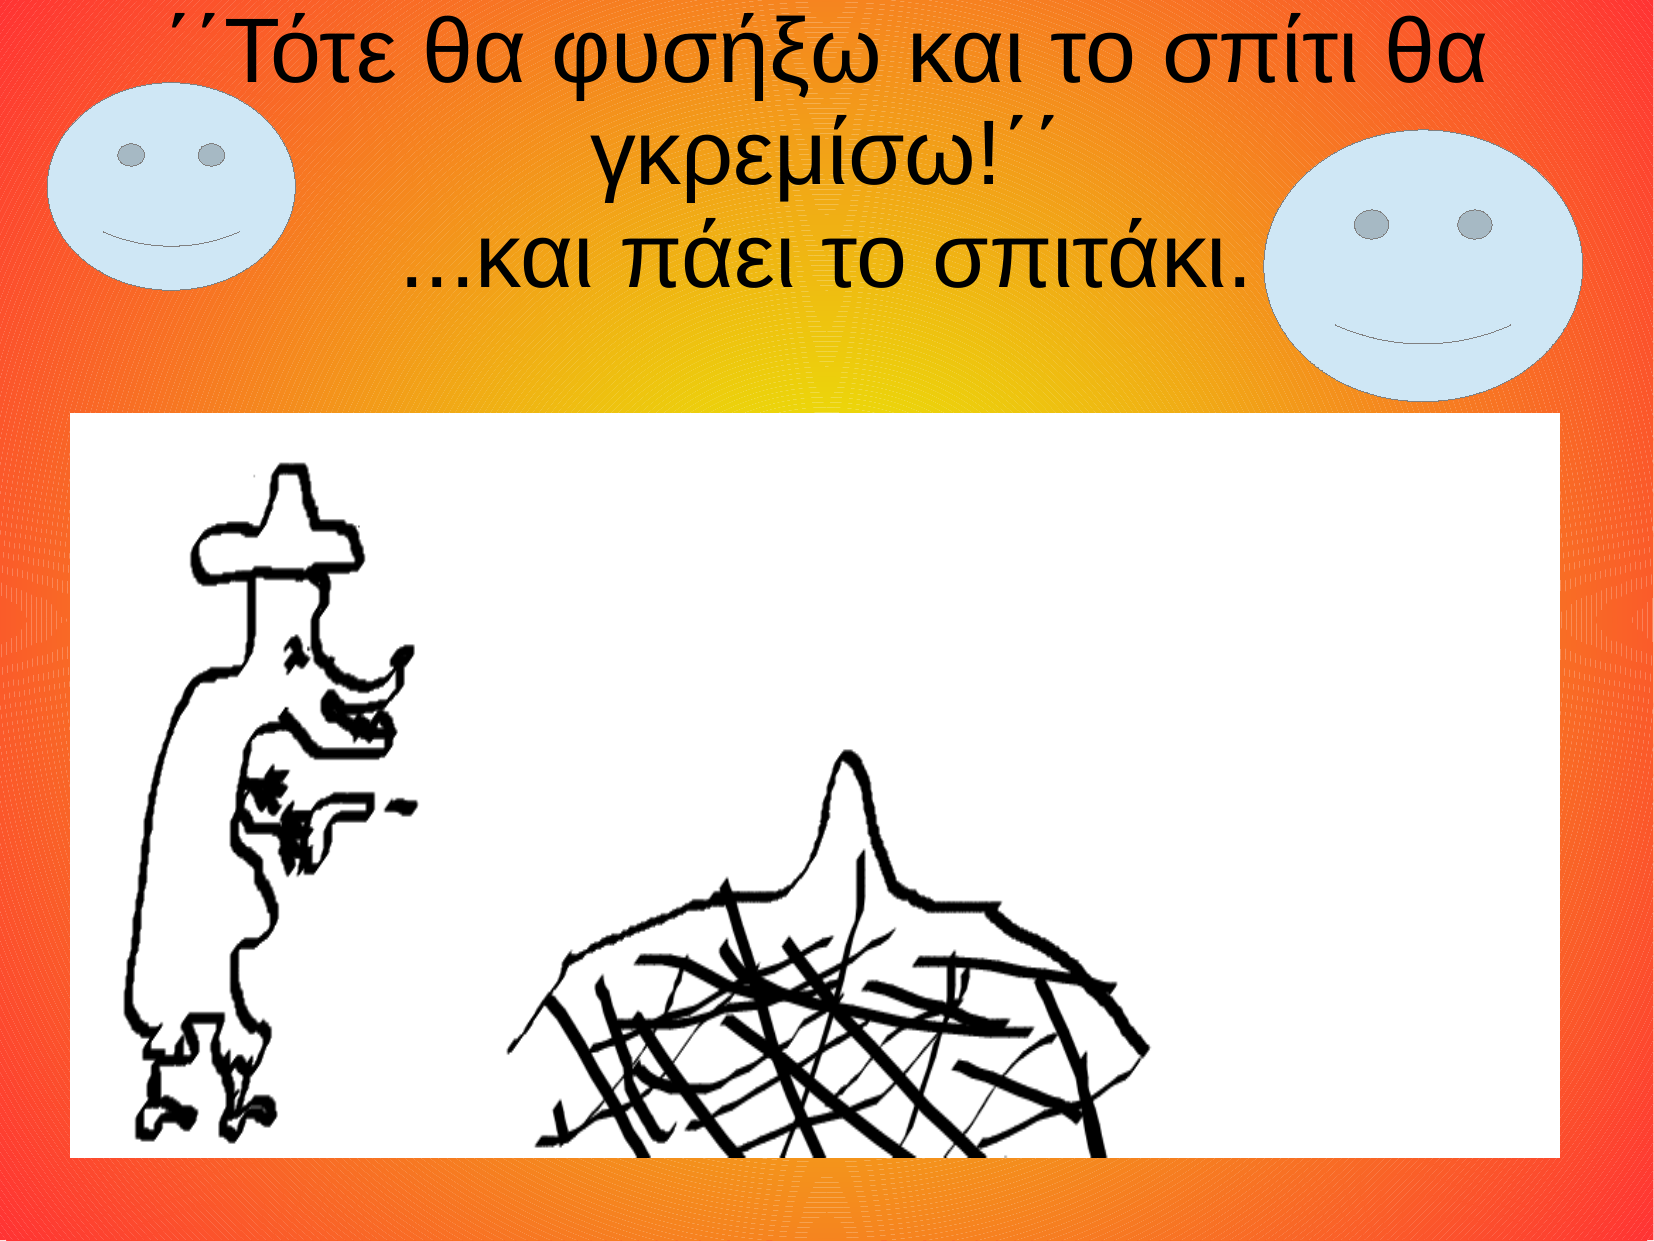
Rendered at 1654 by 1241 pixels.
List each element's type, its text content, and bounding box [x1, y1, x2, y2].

picture [70, 413, 1560, 1158]
text_box [1263, 129, 1583, 402]
title ΄΄Τότε θα φυσήξω και το σπίτι θα γκρεμίσω!΄΄ ...και πάει το σπιτάκι. [82, 0, 1571, 307]
text_box [47, 82, 296, 291]
